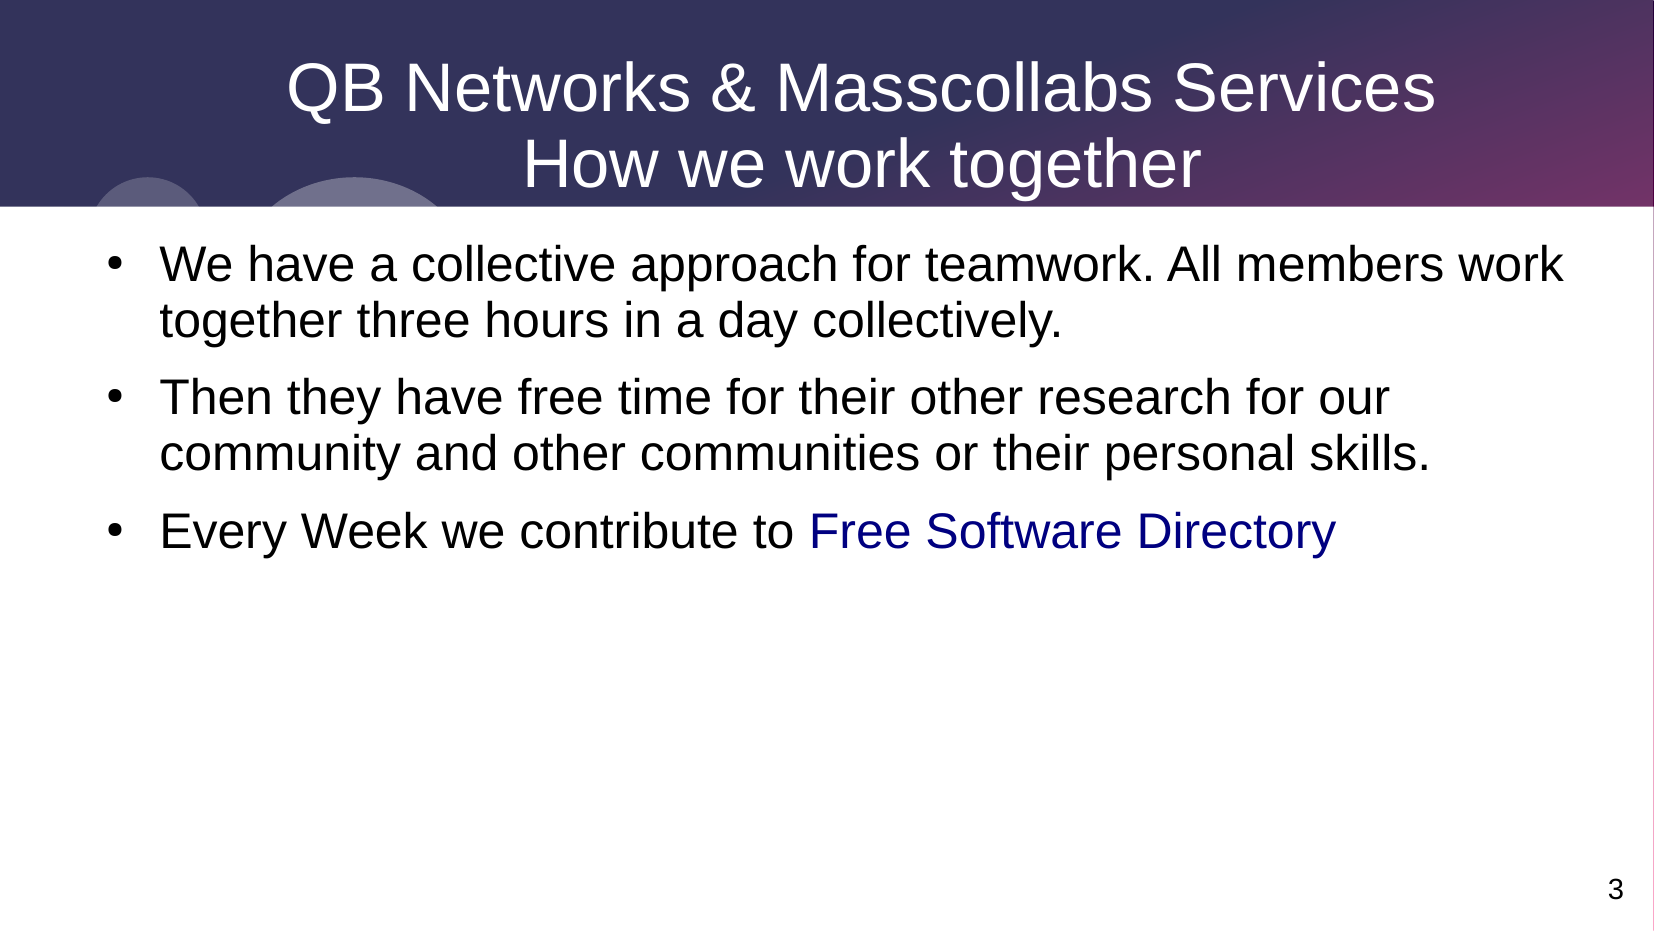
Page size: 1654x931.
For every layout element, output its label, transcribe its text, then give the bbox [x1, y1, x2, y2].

title QB Networks & Masscollabs Services How we work together [88, 44, 1565, 207]
list We have a collective approach for teamwork. All members work together three hours in a day collectively. Then they have free time for their other research for our community and other communities or their personal skills. Every Week we contribute to Free Software Directory [88, 236, 1565, 827]
